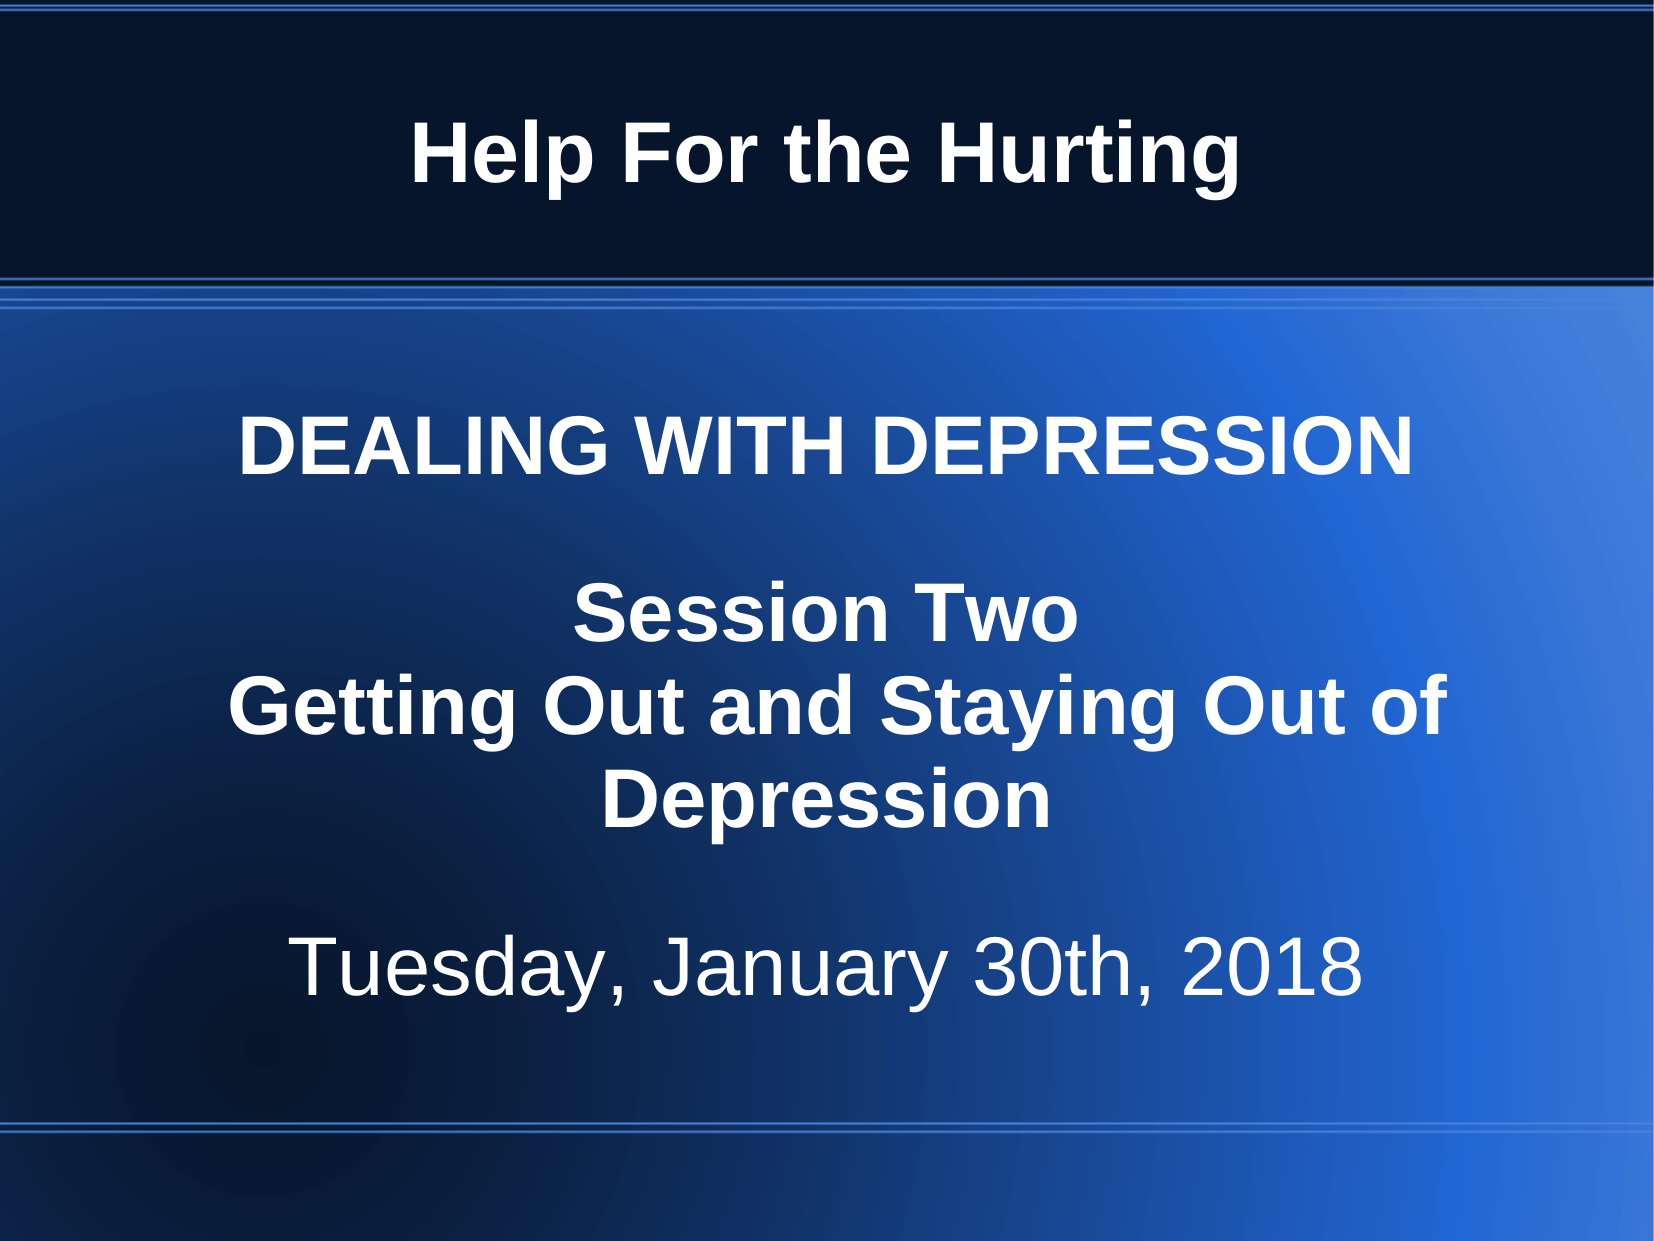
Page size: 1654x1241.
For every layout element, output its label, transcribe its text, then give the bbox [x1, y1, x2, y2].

title Help For the Hurting [82, 49, 1571, 257]
picture [0, 0, 1654, 1241]
subtitle DEALING WITH DEPRESSION Session Two Getting Out and Staying Out of Depression Tuesday, January 30th, 2018 [82, 355, 1571, 1058]
